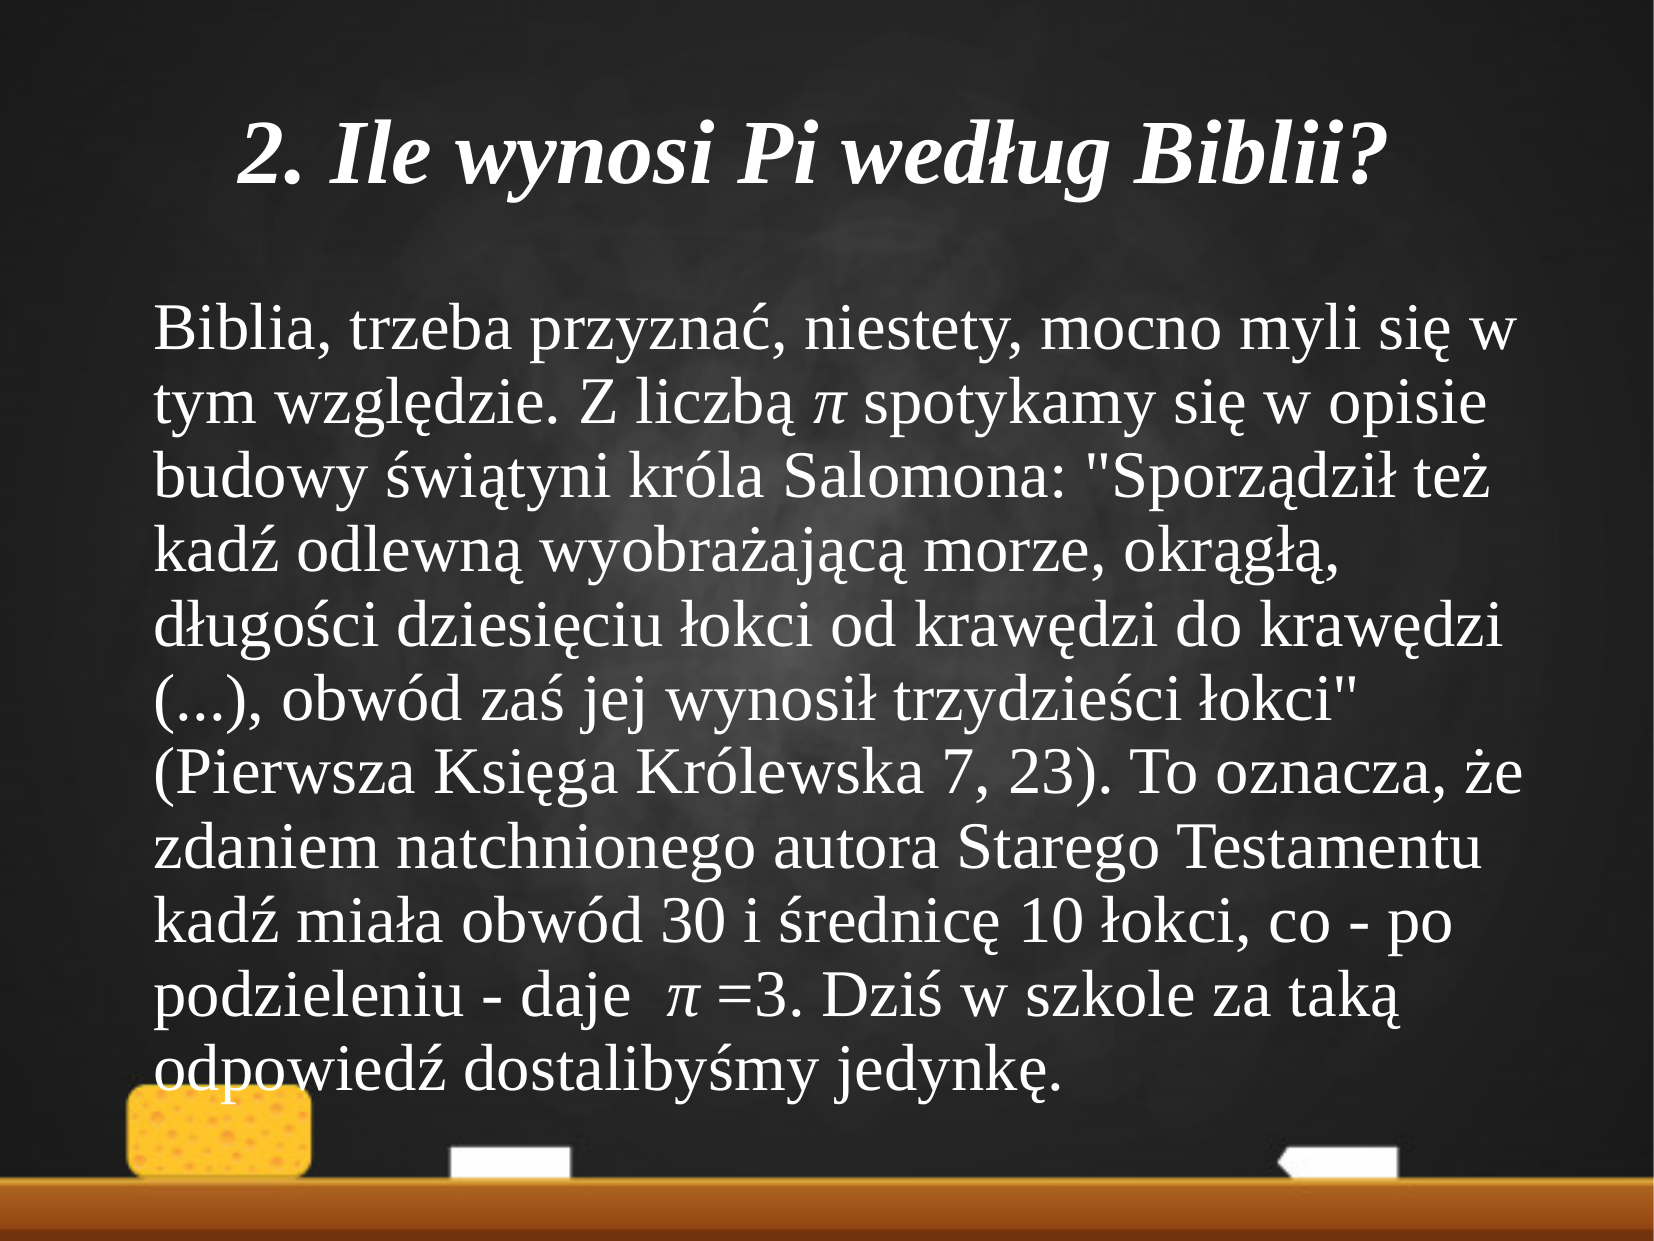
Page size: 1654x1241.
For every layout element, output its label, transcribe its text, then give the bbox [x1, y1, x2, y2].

title 2. Ile wynosi Pi według Biblii? [82, 49, 1571, 257]
picture [0, 0, 1654, 1241]
list Biblia, trzeba przyznać, niestety, mocno myli się w tym względzie. Z liczbą π spotykamy się w opisie budowy świątyni króla Salomona: "Sporządził też kadź odlewną wyobrażającą morze, okrągłą, długości dziesięciu łokci od krawędzi do krawędzi (...), obwód zaś jej wynosił trzydzieści łokci" (Pierwsza Księga Królewska 7, 23). To oznacza, że zdaniem natchnionego autora Starego Testamentu kadź miała obwód 30 i średnicę 10 łokci, co - po podzieleniu - daje π =3. Dziś w szkole za taką odpowiedź dostalibyśmy jedynkę. [82, 290, 1571, 1109]
